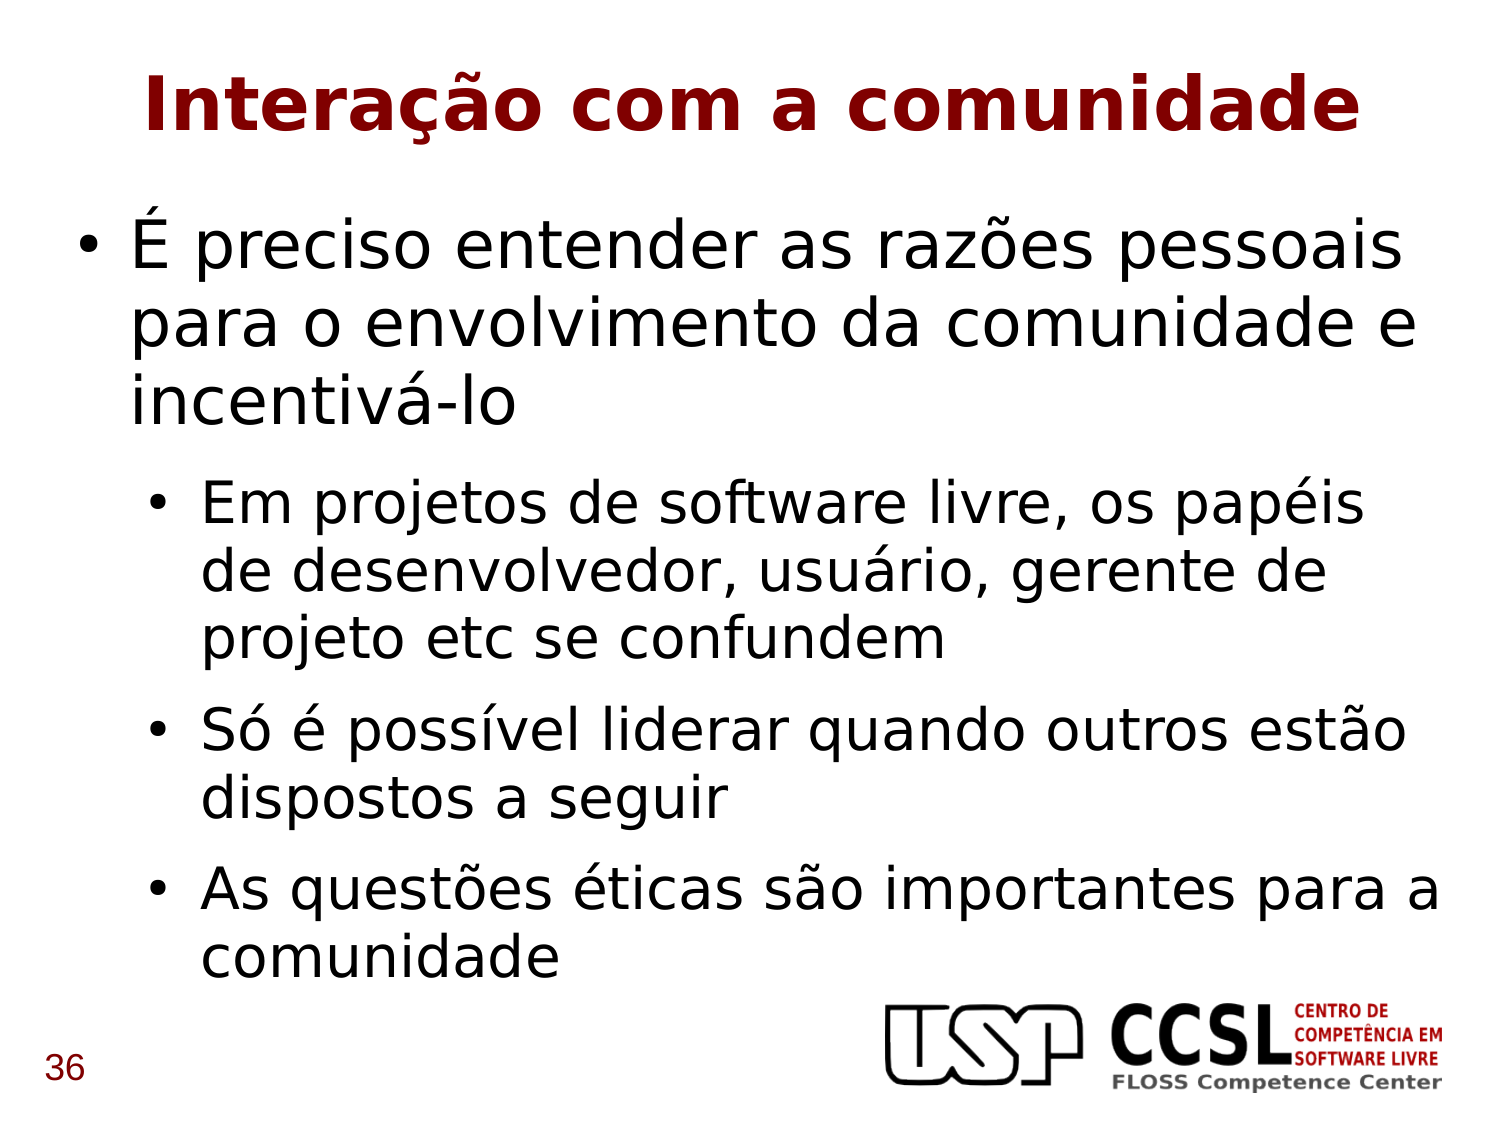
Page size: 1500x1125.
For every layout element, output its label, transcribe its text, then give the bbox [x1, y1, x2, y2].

title Interação com a comunidade [59, 29, 1447, 180]
list É preciso entender as razões pessoais para o envolvimento da comunidade e incentivá-lo Em projetos de software livre, os papéis de desenvolvedor, usuário, gerente de projeto etc se confundem Só é possível liderar quando outros estão dispostos a seguir As questões éticas são importantes para a comunidade [59, 206, 1447, 992]
picture [885, 1003, 1442, 1093]
